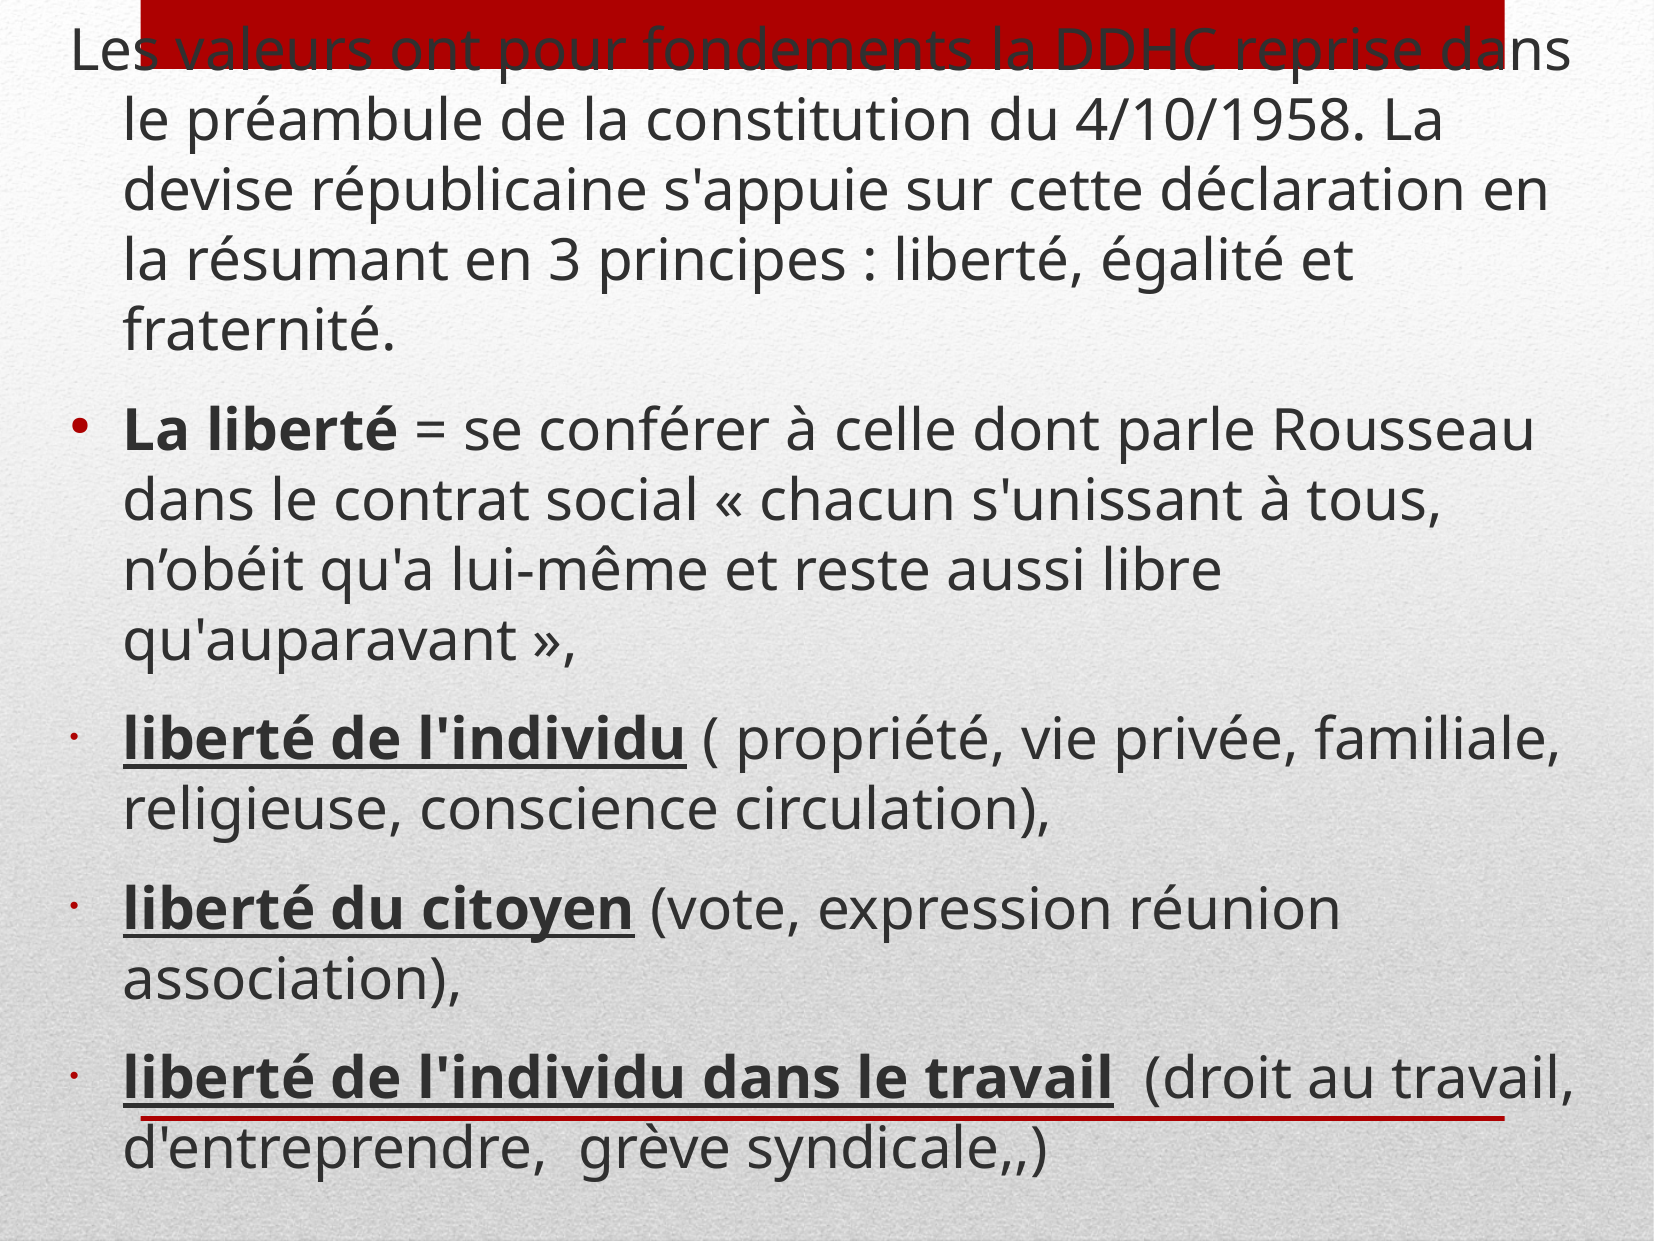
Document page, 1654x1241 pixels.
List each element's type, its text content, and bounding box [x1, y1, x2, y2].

picture [0, 0, 1654, 1241]
list Les valeurs ont pour fondements la DDHC reprise dans le préambule de la constitution du 4/10/1958. La devise républicaine s'appuie sur cette déclaration en la résumant en 3 principes : liberté, égalité et fraternité. La liberté = se conférer à celle dont parle Rousseau dans le contrat social « chacun s'unissant à tous, n’obéit qu'a lui-même et reste aussi libre qu'auparavant », liberté de l'individu ( propriété, vie privée, familiale, religieuse, conscience circulation), liberté du citoyen (vote, expression réunion association), liberté de l'individu dans le travail (droit au travail, d'entreprendre, grève syndicale,,) [35, 112, 1619, 1081]
